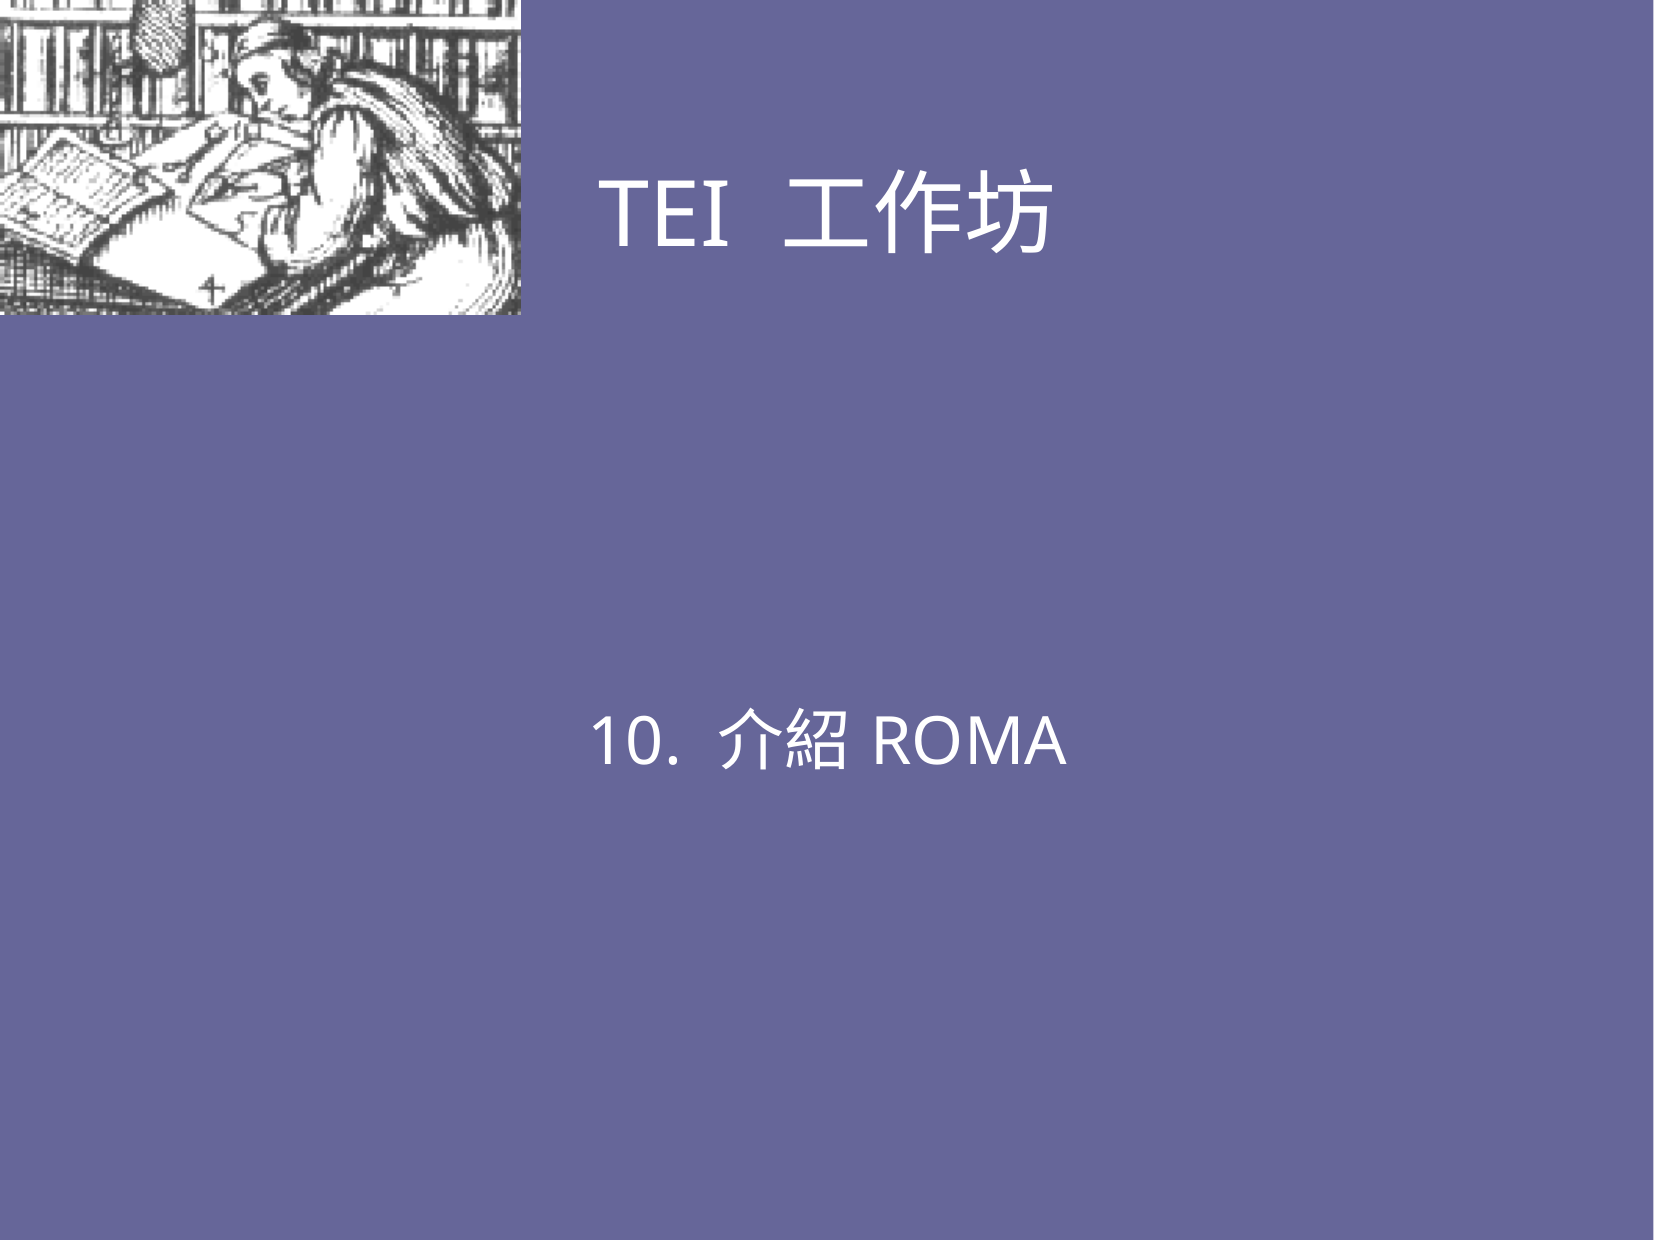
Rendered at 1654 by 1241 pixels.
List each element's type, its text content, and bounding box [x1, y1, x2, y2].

title TEI 工作坊 [521, 102, 1534, 310]
picture [0, 0, 521, 315]
subtitle 10. 介紹ROMA [121, 344, 1534, 1127]
